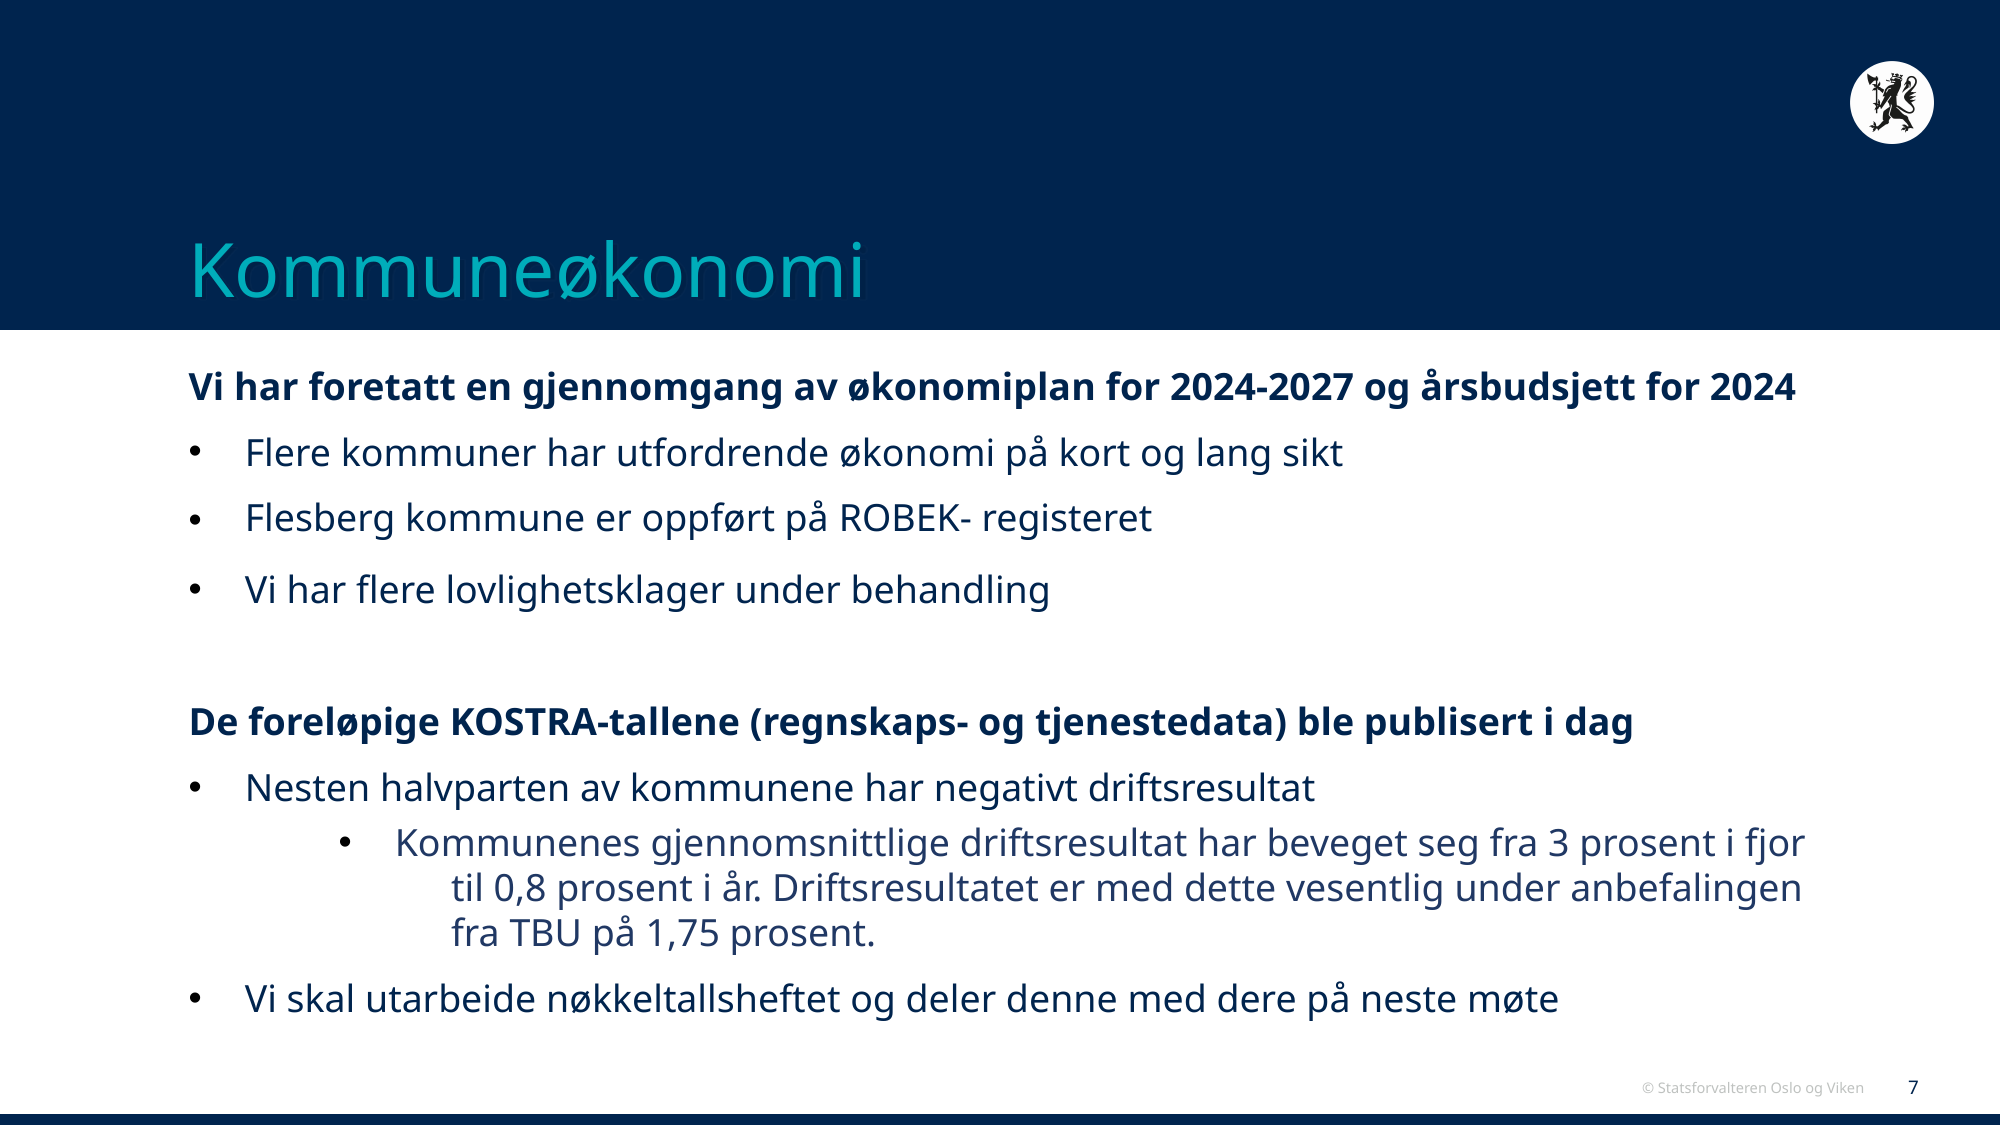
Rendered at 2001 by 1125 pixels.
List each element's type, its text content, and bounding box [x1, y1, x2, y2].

list Vi har foretatt en gjennomgang av økonomiplan for 2024-2027 og årsbudsjett for 2024 Flere kommuner har utfordrende økonomi på kort og lang sikt Flesberg kommune er oppført på ROBEK- registeret Vi har flere lovlighetsklager under behandling De foreløpige KOSTRA-tallene (regnskaps- og tjenestedata) ble publisert i dag Nesten halvparten av kommunene har negativt driftsresultat Kommunenes gjennomsnittlige driftsresultat har beveget seg fra 3 prosent i fjor til 0,8 prosent i år. Driftsresultatet er med dette vesentlig under anbefalingen fra TBU på 1,75 prosent. Vi skal utarbeide nøkkeltallsheftet og deler denne med dere på neste møte [173, 355, 1827, 1036]
title Kommuneøkonomi [173, 143, 1827, 320]
